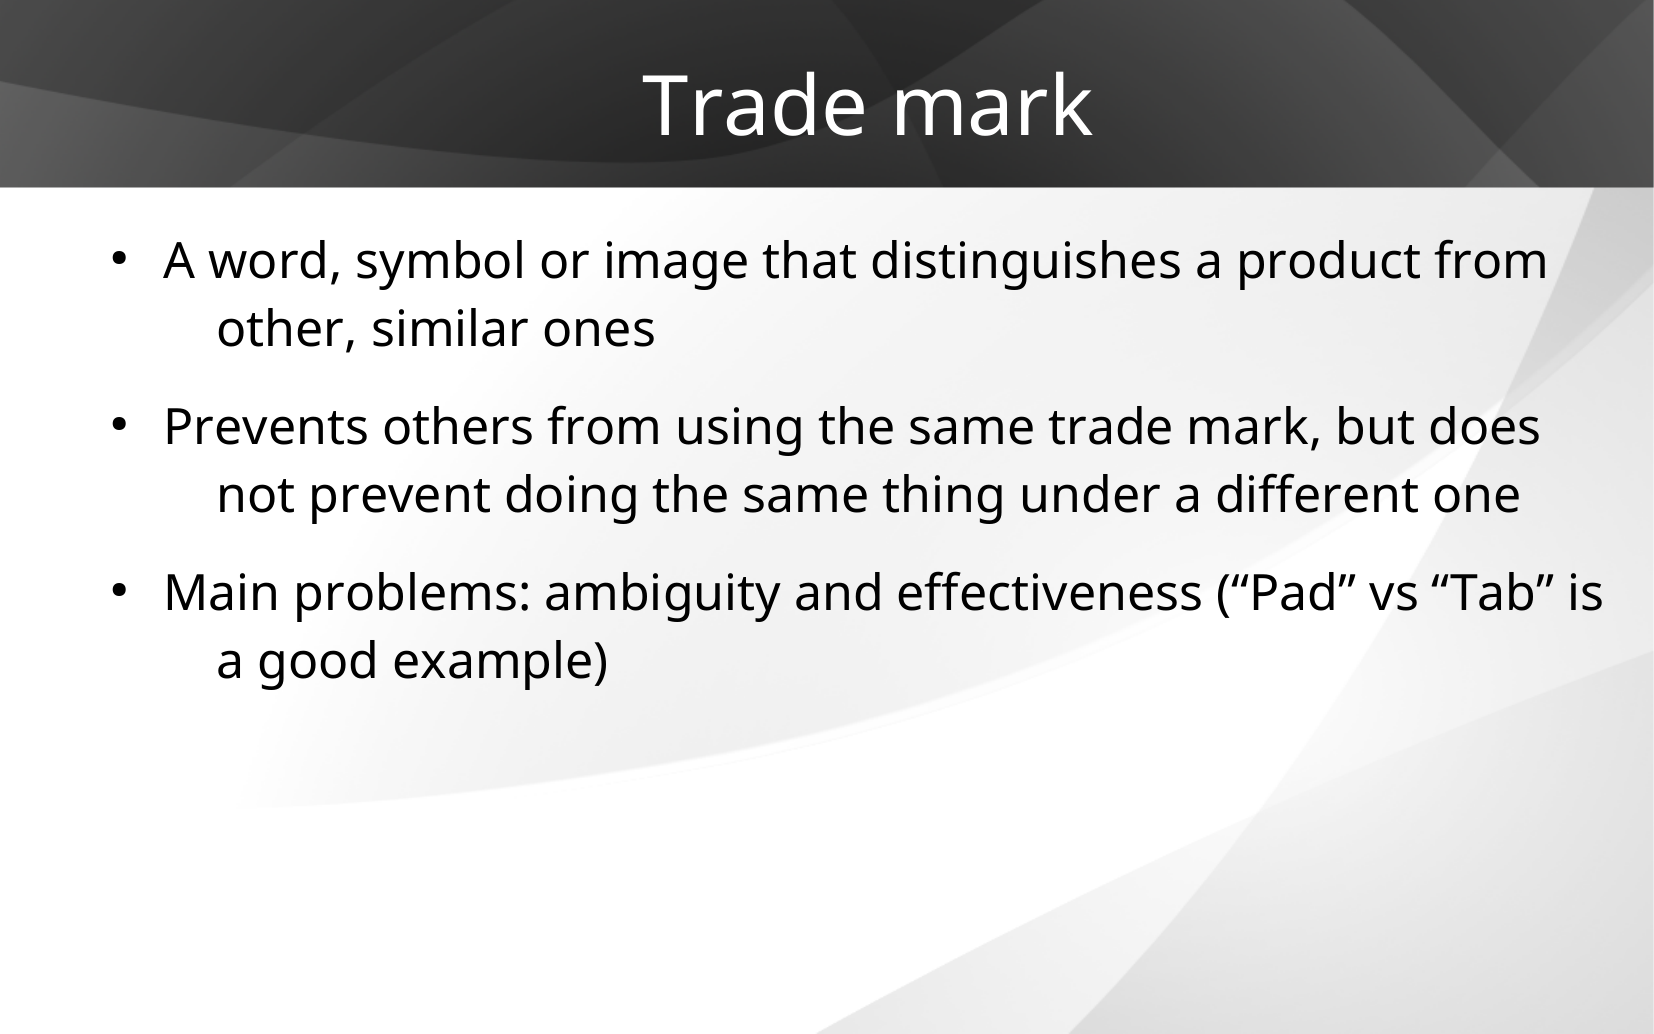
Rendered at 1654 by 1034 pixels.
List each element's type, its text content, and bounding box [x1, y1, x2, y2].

list A word, symbol or image that distinguishes a product from other, similar ones Prevents others from using the same trade mark, but does not prevent doing the same thing under a different one Main problems: ambiguity and effectiveness (“Pad” vs “Tab” is a good example) [75, 225, 1613, 1013]
title Trade mark [124, 0, 1613, 208]
picture [0, 0, 1654, 1034]
